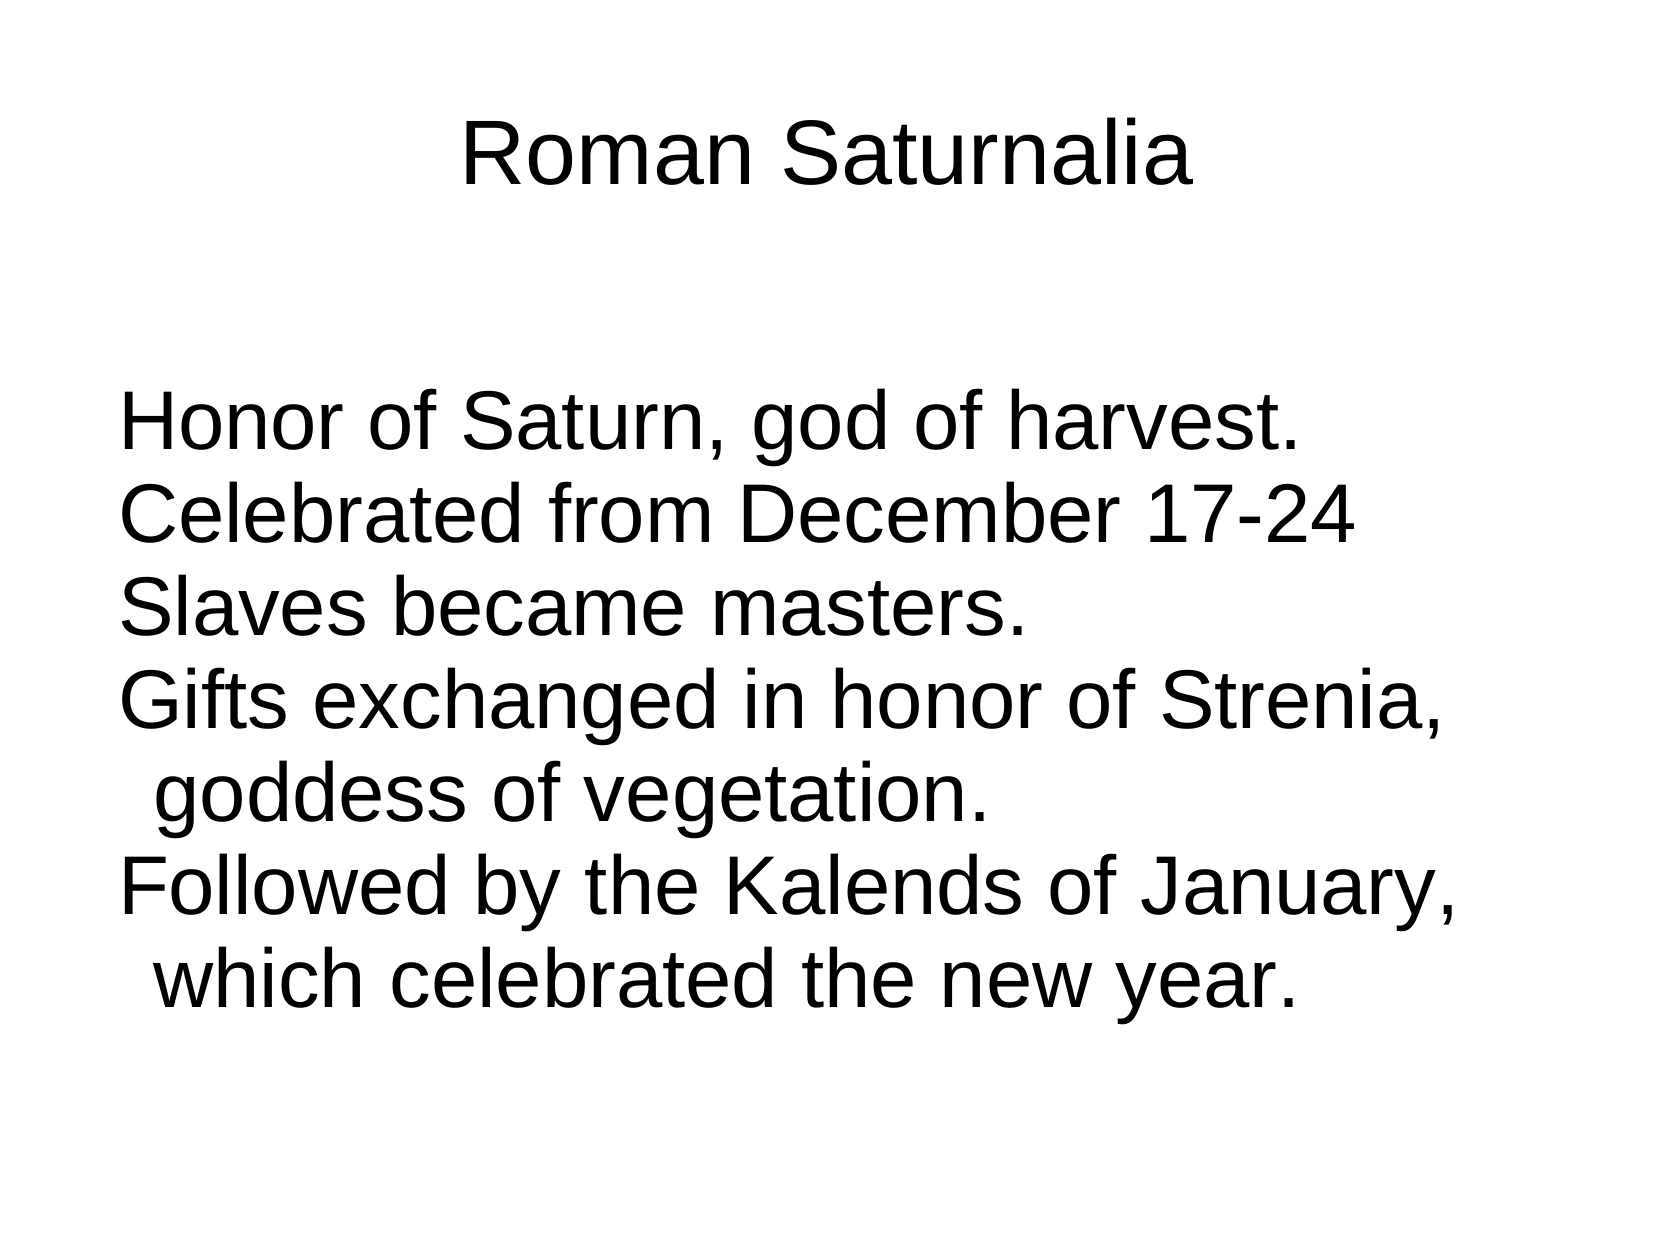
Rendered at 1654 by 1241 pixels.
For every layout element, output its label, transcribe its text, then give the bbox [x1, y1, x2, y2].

title Roman Saturnalia [82, 49, 1571, 257]
subtitle Honor of Saturn, god of harvest. Celebrated from December 17-24 Slaves became masters. Gifts exchanged in honor of Strenia, goddess of vegetation. Followed by the Kalends of January, which celebrated the new year. [82, 290, 1571, 1109]
